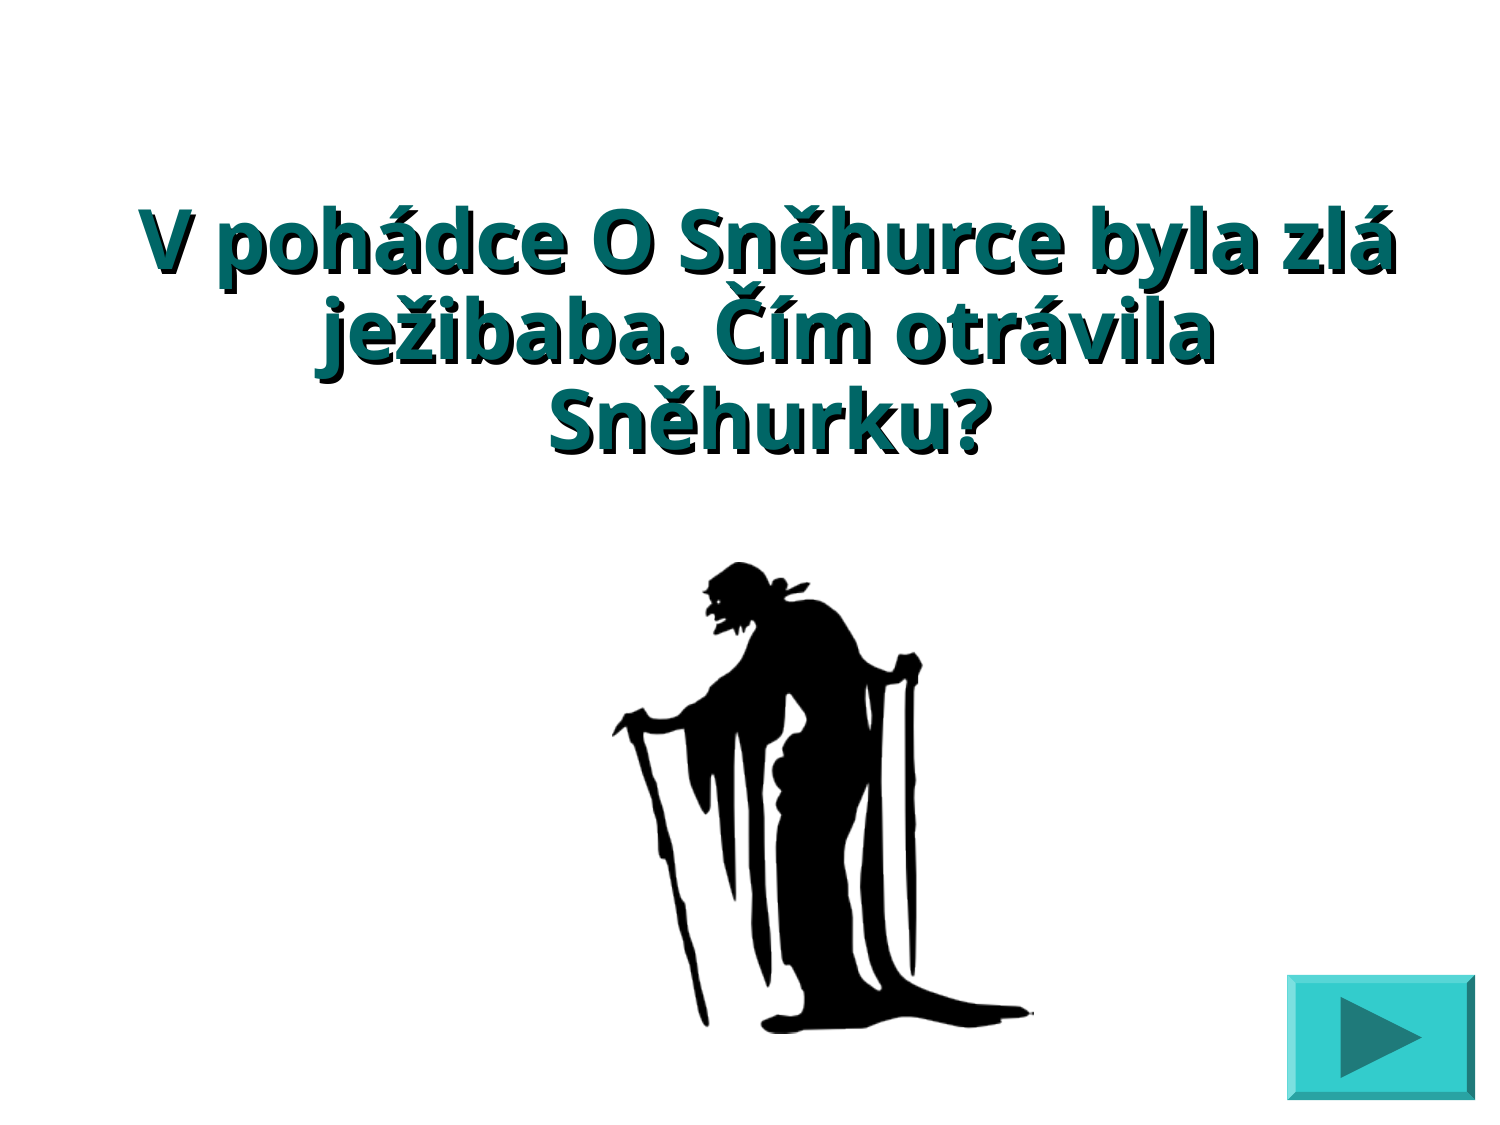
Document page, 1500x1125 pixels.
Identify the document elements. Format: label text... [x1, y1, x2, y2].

title V pohádce O Sněhurce byla zlá ježibaba. Čím otrávila Sněhurku? [74, 174, 1463, 476]
text_box [1288, 974, 1476, 1101]
picture [612, 562, 1034, 1034]
